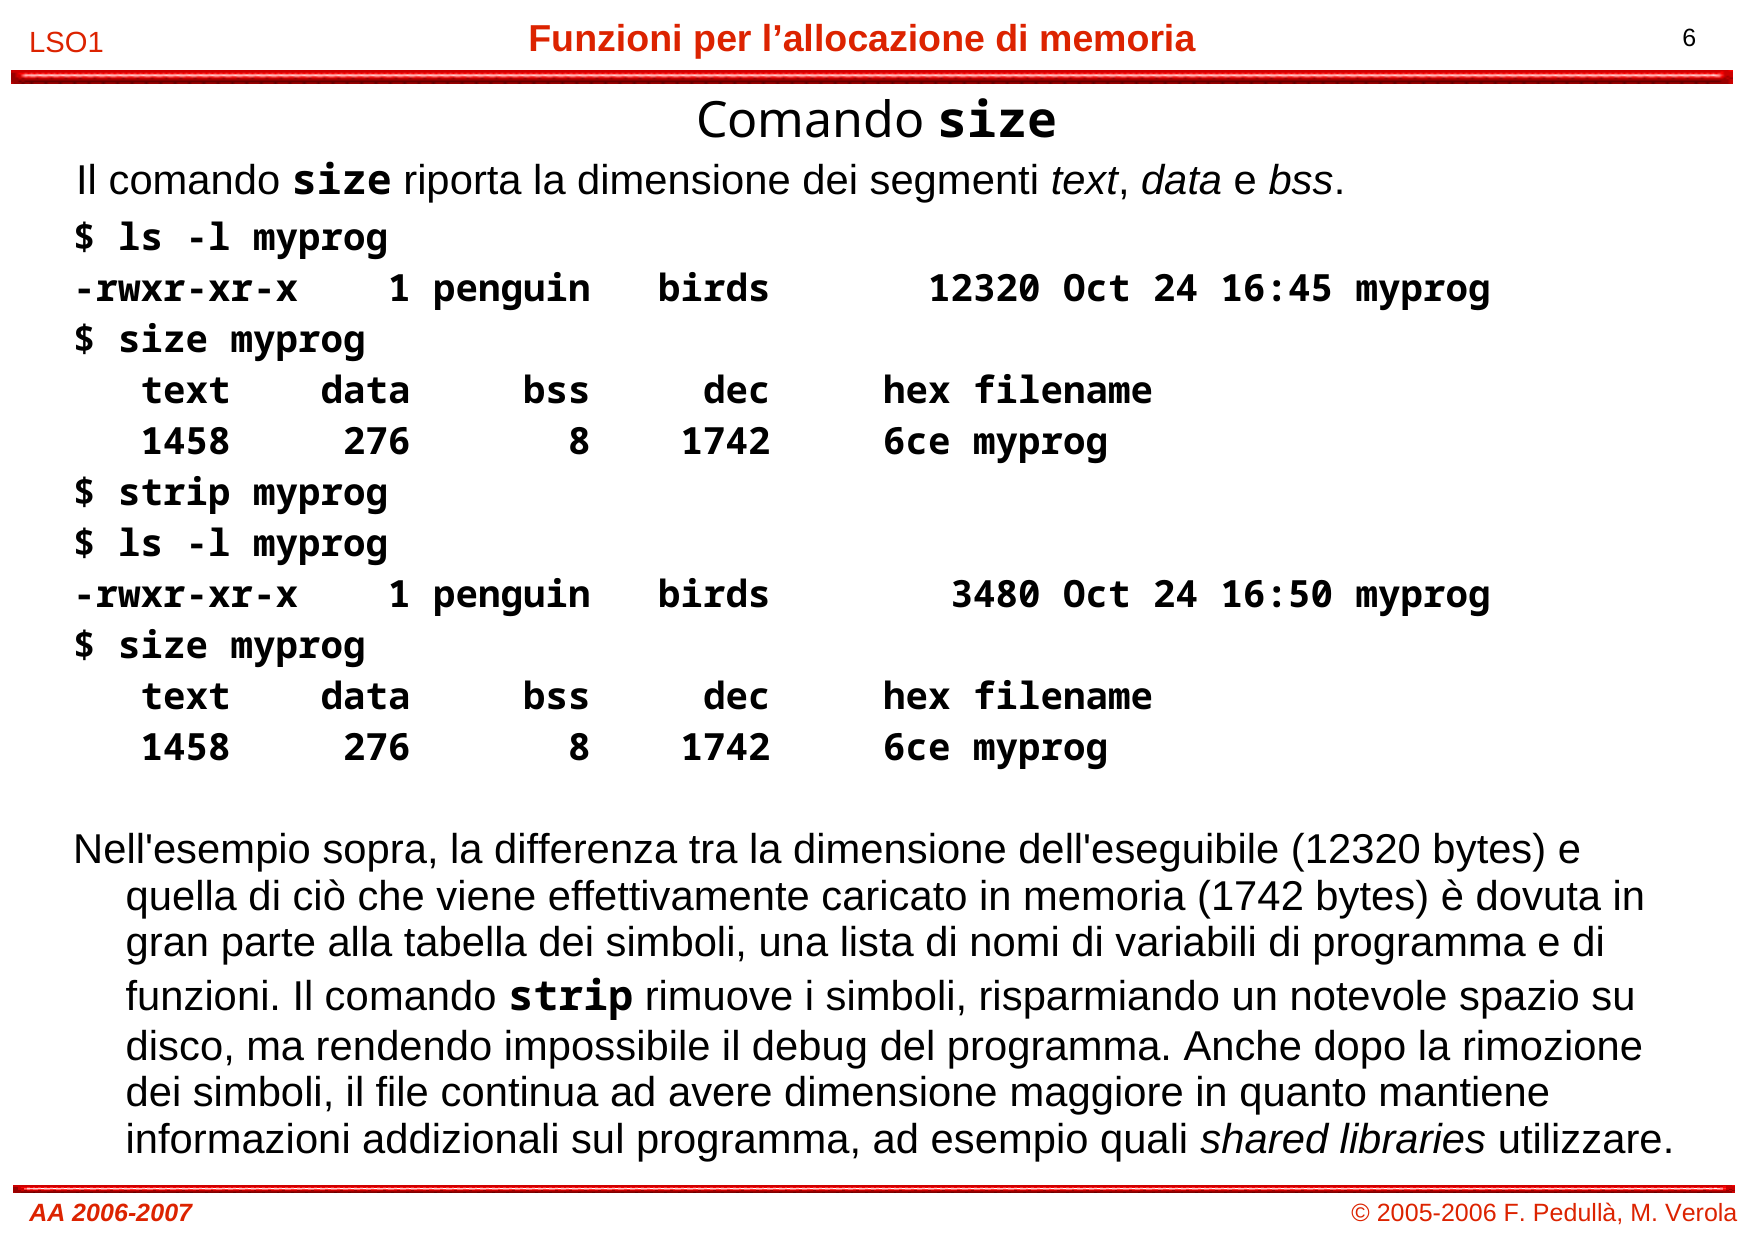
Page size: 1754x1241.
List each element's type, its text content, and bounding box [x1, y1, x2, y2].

picture [13, 1185, 1735, 1193]
title Comando size [409, 72, 1345, 141]
list Il comando size riporta la dimensione dei segmenti text, data e bss. $ ls -l myprog -rwxr-xr-x 1 penguin birds 12320 Oct 24 16:45 myprog $ size myprog text data bss dec hex filename 1458 276 8 1742 6ce myprog $ strip myprog $ ls -l myprog -rwxr-xr-x 1 penguin birds 3480 Oct 24 16:50 myprog $ size myprog text data bss dec hex filename 1458 276 8 1742 6ce myprog Nell'esempio sopra, la differenza tra la dimensione dell'eseguibile (12320 bytes) e quella di ciò che viene effettivamente caricato in memoria (1742 bytes) è dovuta in gran parte alla tabella dei simboli, una lista di nomi di variabili di programma e di funzioni. Il comando strip rimuove i simboli, risparmiando un notevole spazio su disco, ma rendendo impossibile il debug del programma. Anche dopo la rimozione dei simboli, il file continua ad avere dimensione maggiore in quanto mantiene informazioni addizionali sul programma, ad esempio quali shared libraries utilizzare. [58, 141, 1696, 1186]
picture [11, 70, 1733, 84]
